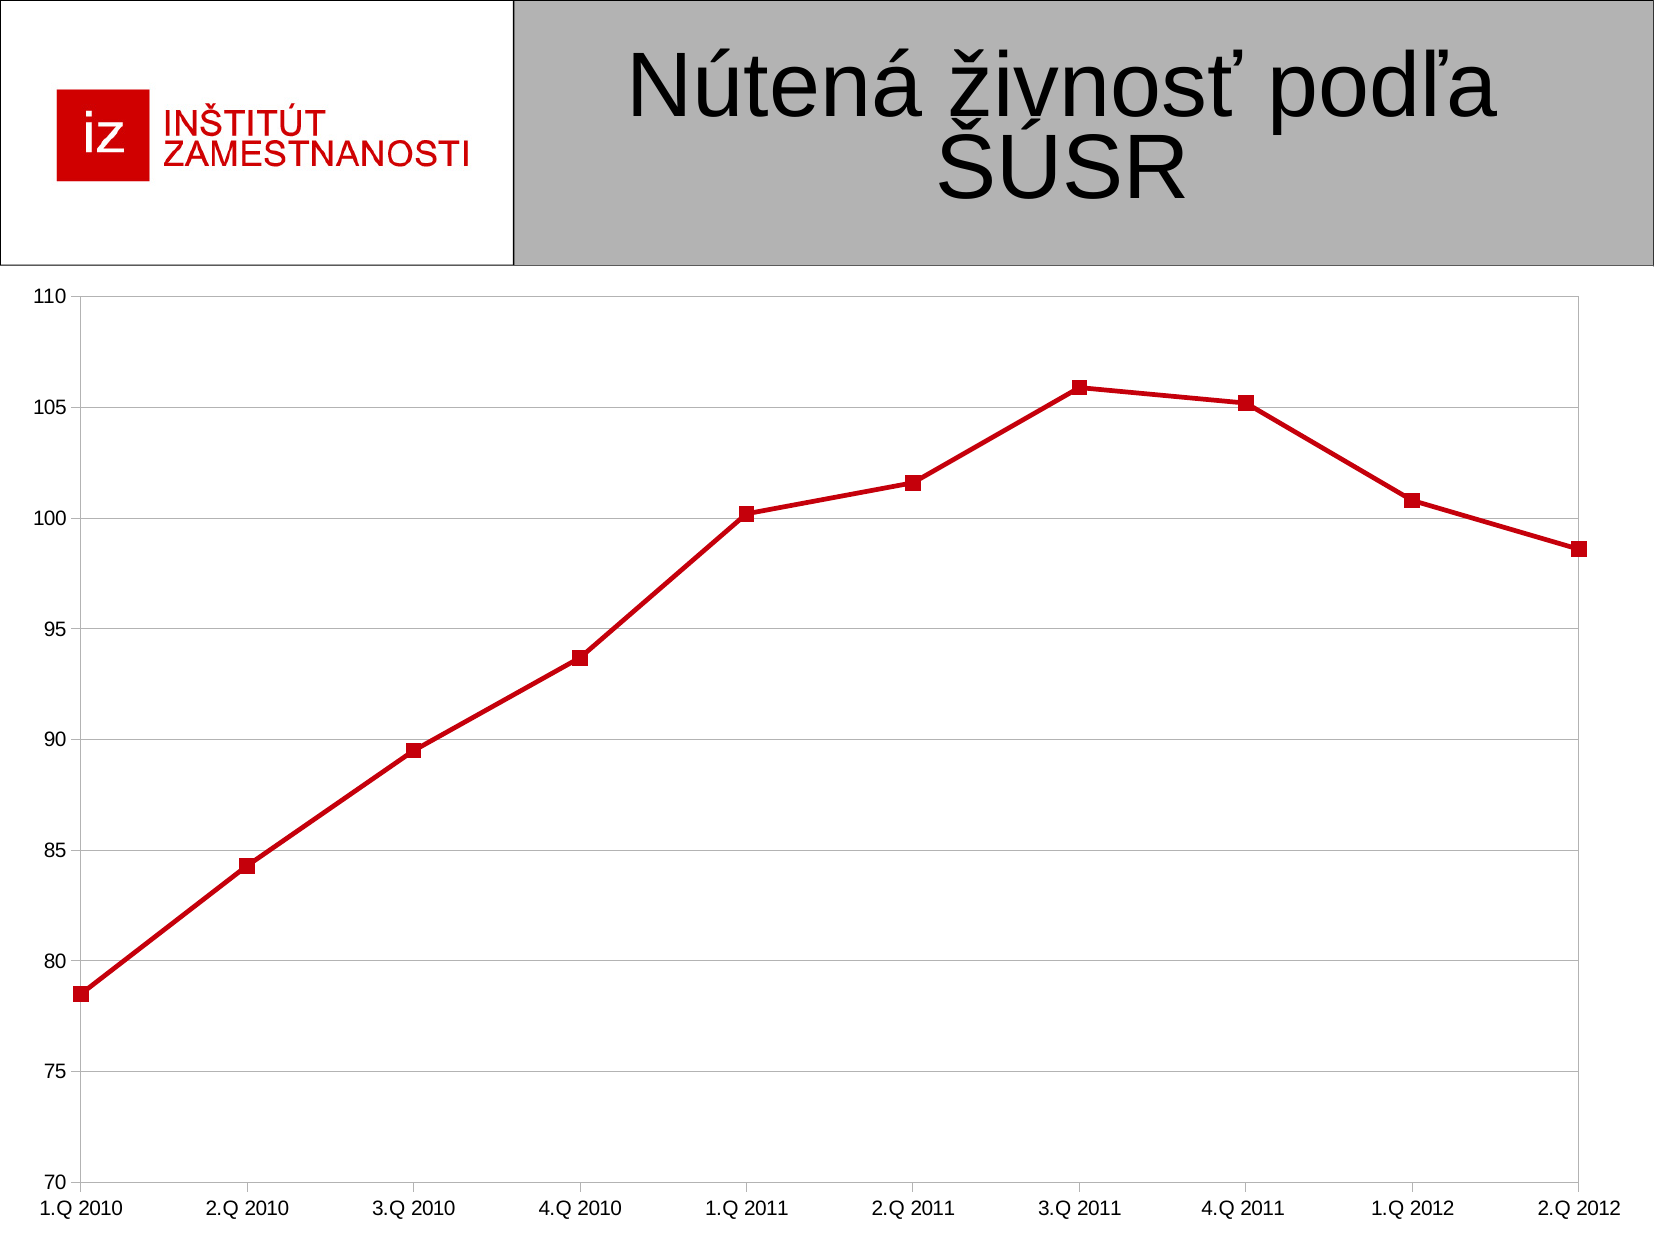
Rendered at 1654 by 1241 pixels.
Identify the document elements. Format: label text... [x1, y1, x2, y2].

title Nútená živnosť podľa ŠÚSR [561, 29, 1565, 237]
chart [0, 265, 1654, 1241]
picture [5, 8, 512, 257]
